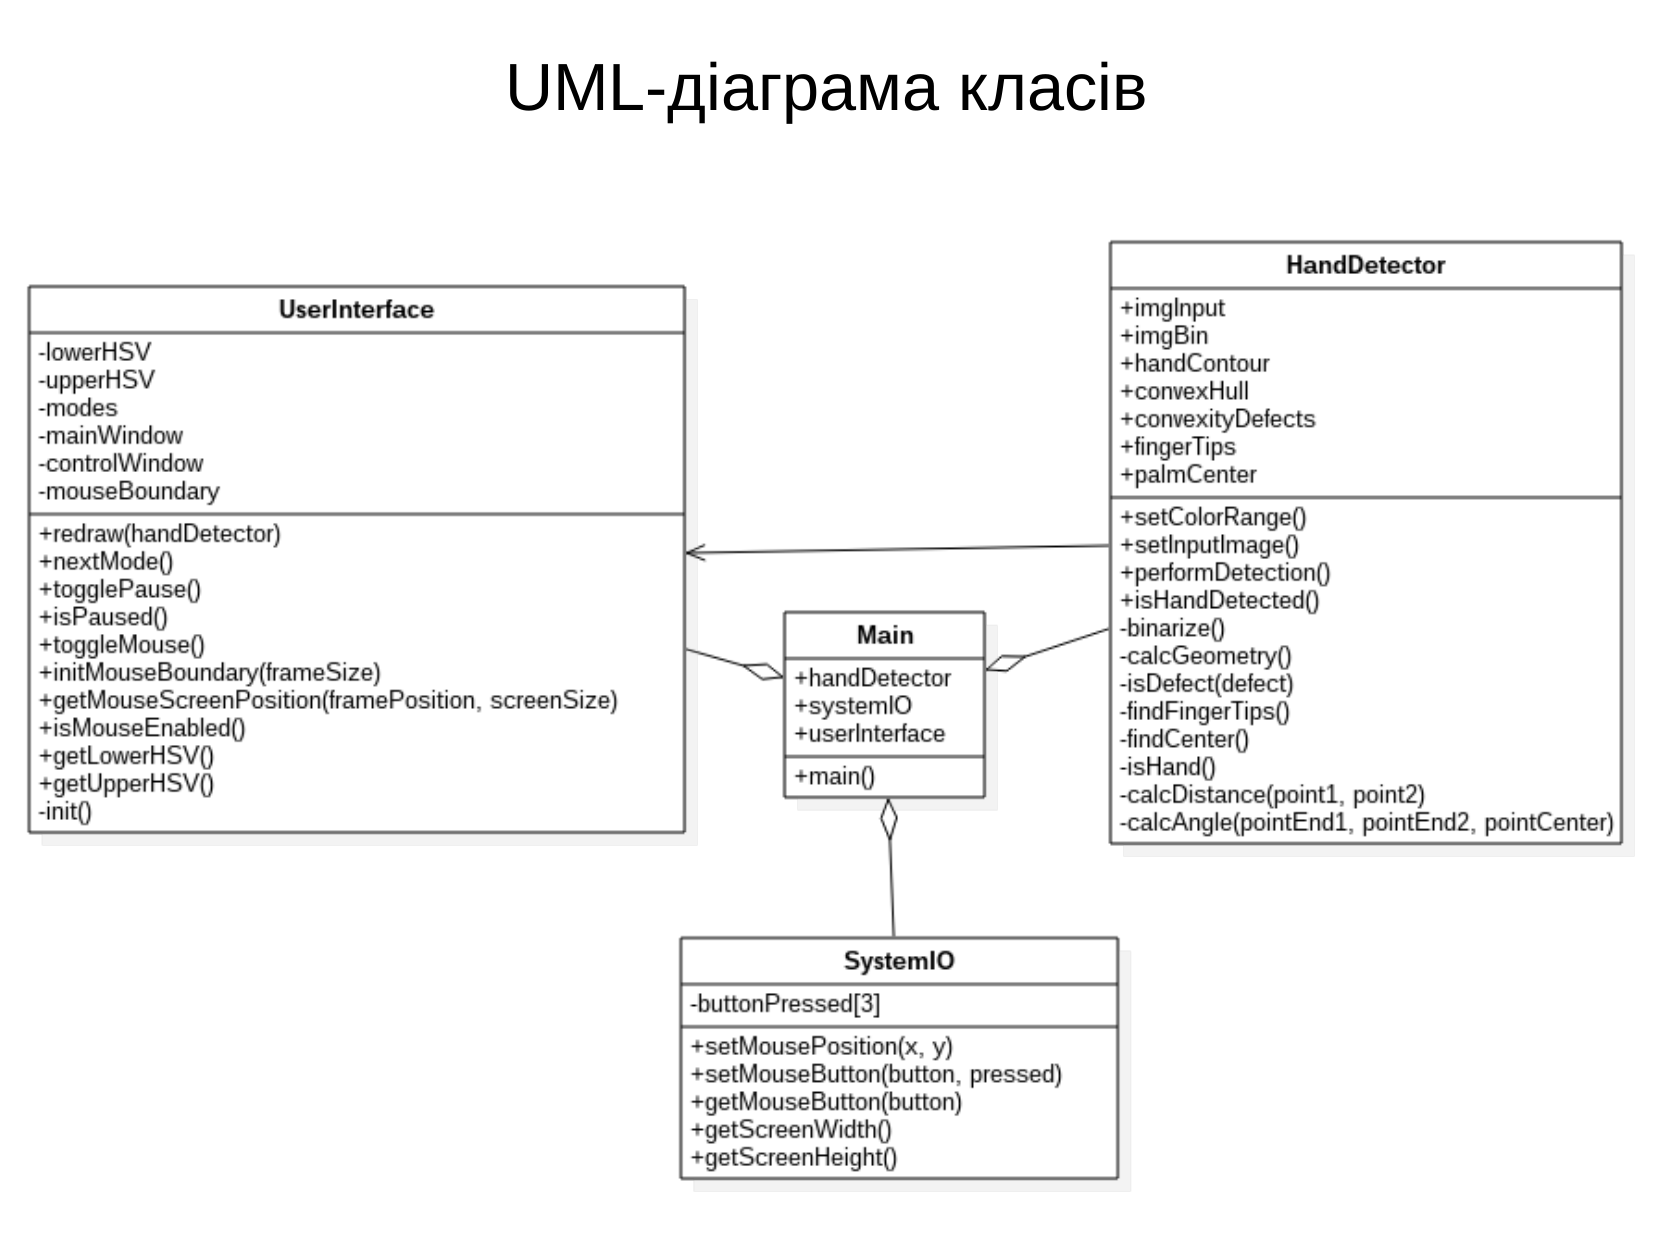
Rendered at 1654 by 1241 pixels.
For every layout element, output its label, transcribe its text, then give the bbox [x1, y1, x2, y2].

picture [11, 224, 1654, 1241]
title UML-діаграма класів [82, 49, 1571, 224]
